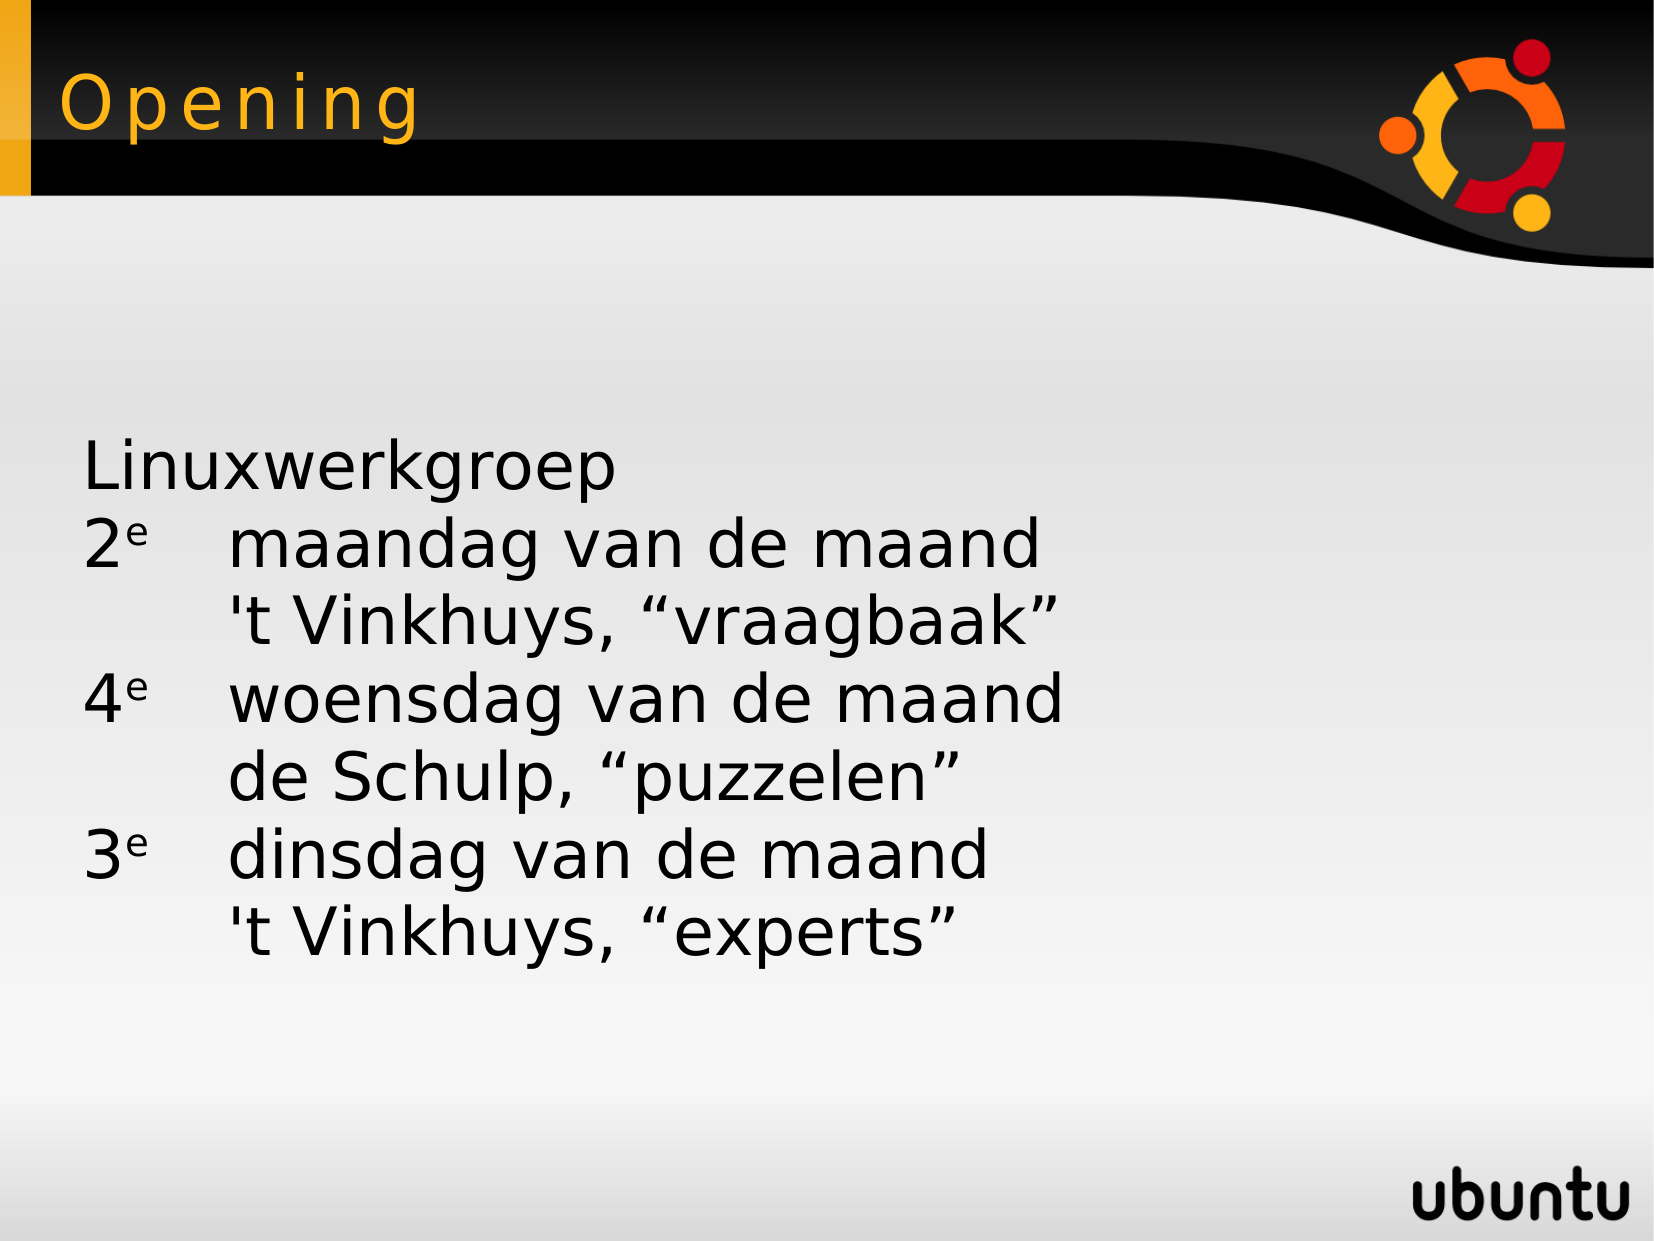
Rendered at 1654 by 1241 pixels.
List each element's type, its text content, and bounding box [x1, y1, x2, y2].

subtitle Linuxwerkgroep 2e maandag van de maand 't Vinkhuys, “vraagbaak” 4e woensdag van de maand de Schulp, “puzzelen” 3e dinsdag van de maand 't Vinkhuys, “experts” [82, 290, 1571, 1109]
picture [0, 0, 1654, 1241]
title Opening [59, 29, 1270, 178]
